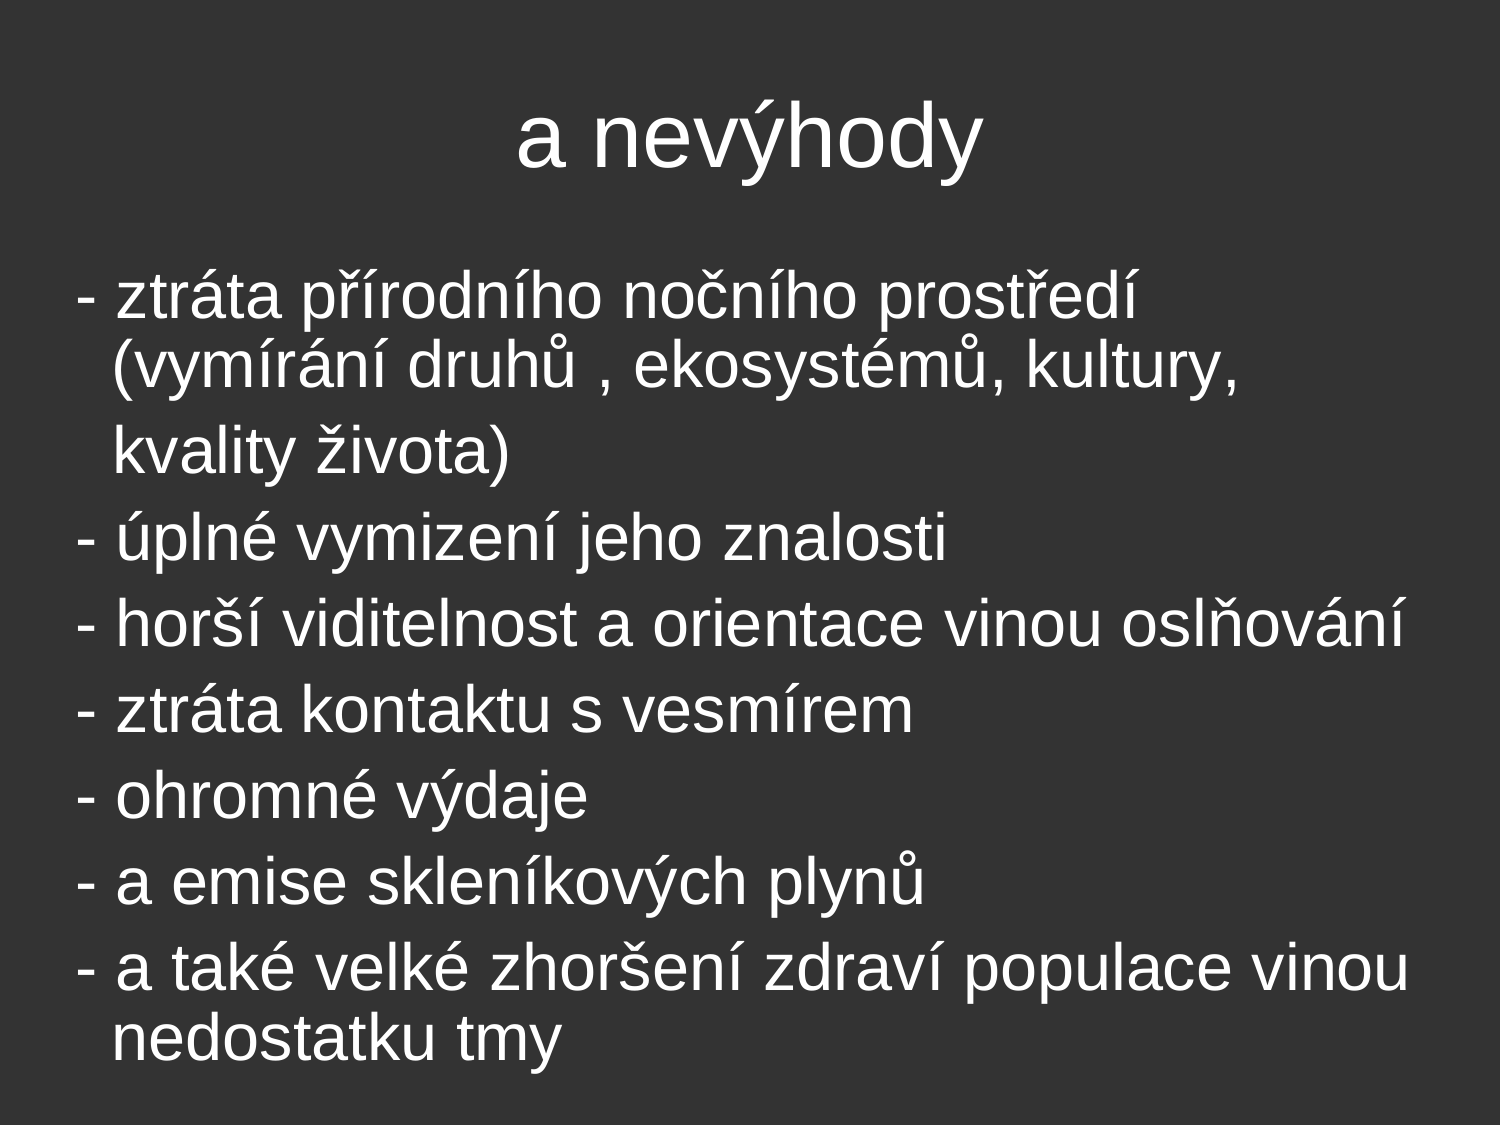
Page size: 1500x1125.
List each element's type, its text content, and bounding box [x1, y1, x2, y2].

list - ztráta přírodního nočního prostředí (vymírání druhů , ekosystémů, kultury, kvality života) - úplné vymizení jeho znalosti - horší viditelnost a orientace vinou oslňování - ztráta kontaktu s vesmírem - ohromné výdaje - a emise skleníkových plynů - a také velké zhoršení zdraví populace vinou nedostatku tmy [75, 262, 1425, 1080]
title a nevýhody [75, 21, 1425, 257]
